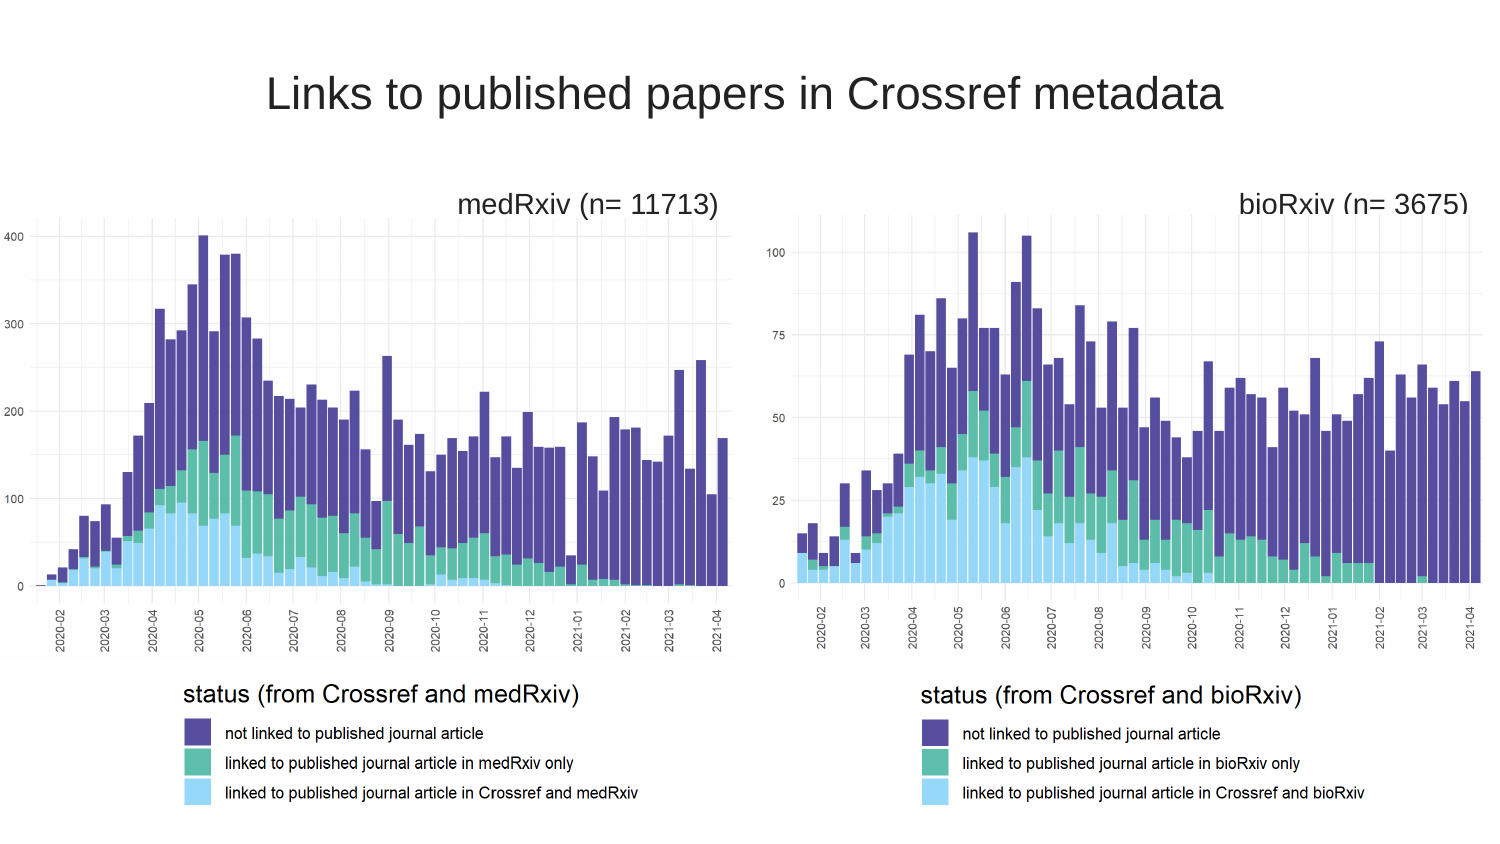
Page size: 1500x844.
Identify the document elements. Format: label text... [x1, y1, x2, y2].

text_box Links to published papers in Crossref metadata [217, 48, 1286, 133]
text_box bioRxiv (n= 3675) [895, 170, 1485, 256]
picture [178, 672, 649, 817]
picture [761, 214, 1483, 658]
picture [0, 217, 736, 661]
text_box medRxiv (n= 11713) [145, 170, 735, 256]
picture [911, 673, 1381, 817]
